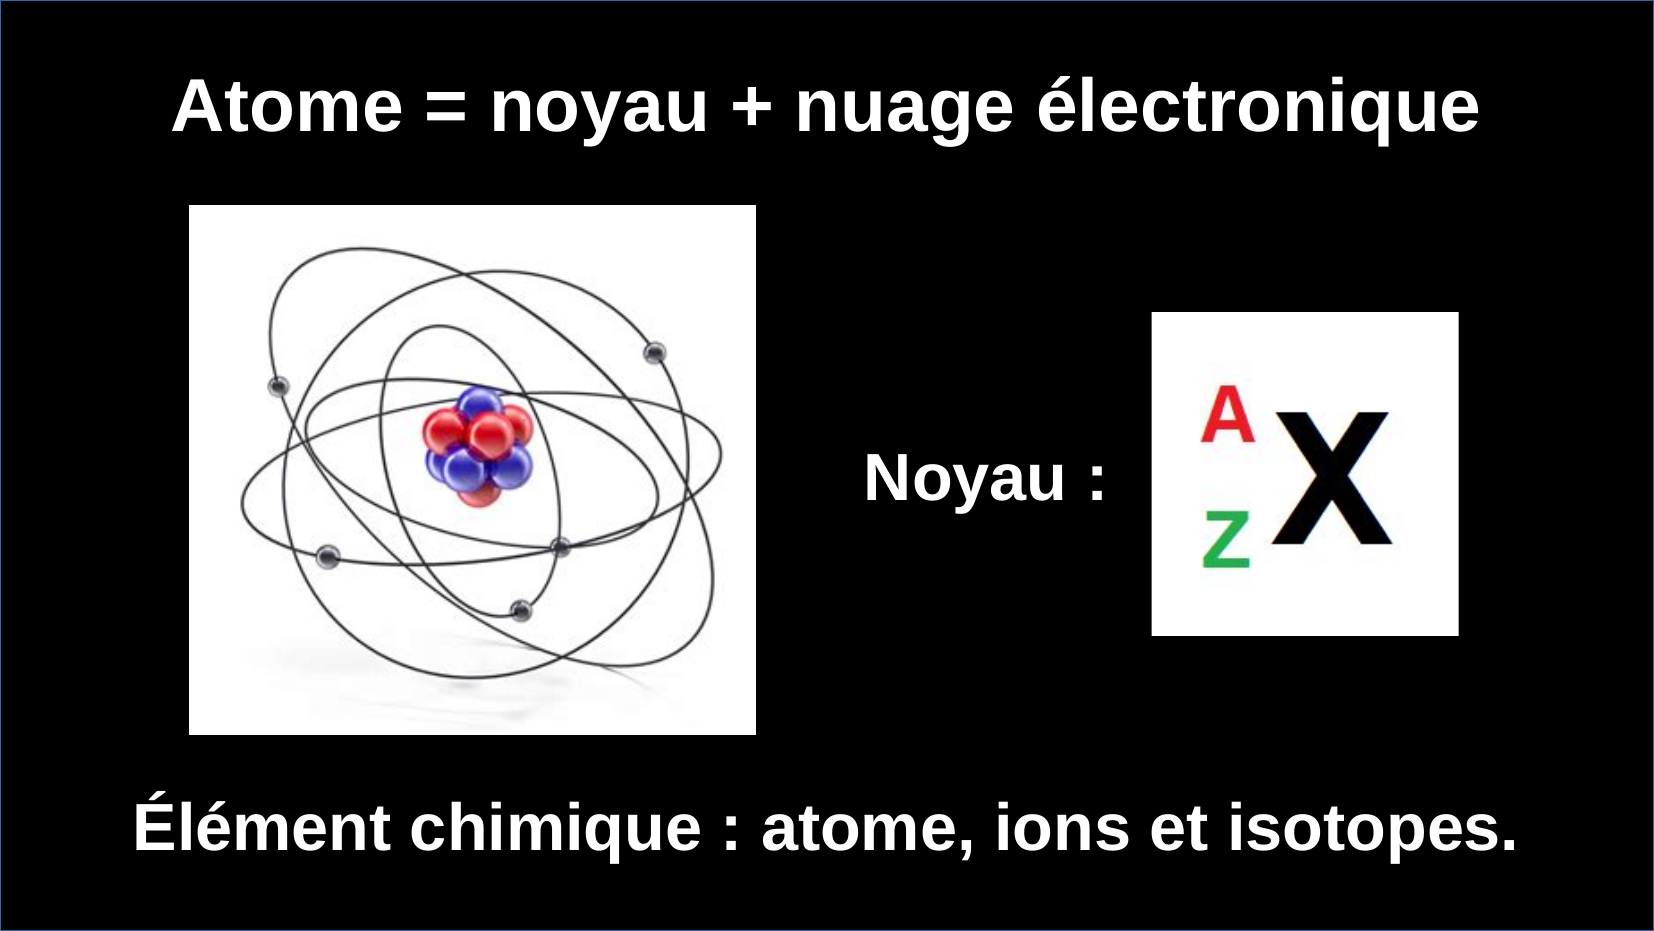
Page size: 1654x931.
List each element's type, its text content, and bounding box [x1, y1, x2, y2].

title Élément chimique : atome, ions et isotopes. [5, 738, 1648, 917]
title Atome = noyau + nuage électronique [41, 21, 1613, 189]
text_box [0, 0, 1654, 931]
title Noyau : [773, 393, 1199, 562]
picture [1151, 312, 1459, 636]
picture [189, 205, 756, 735]
